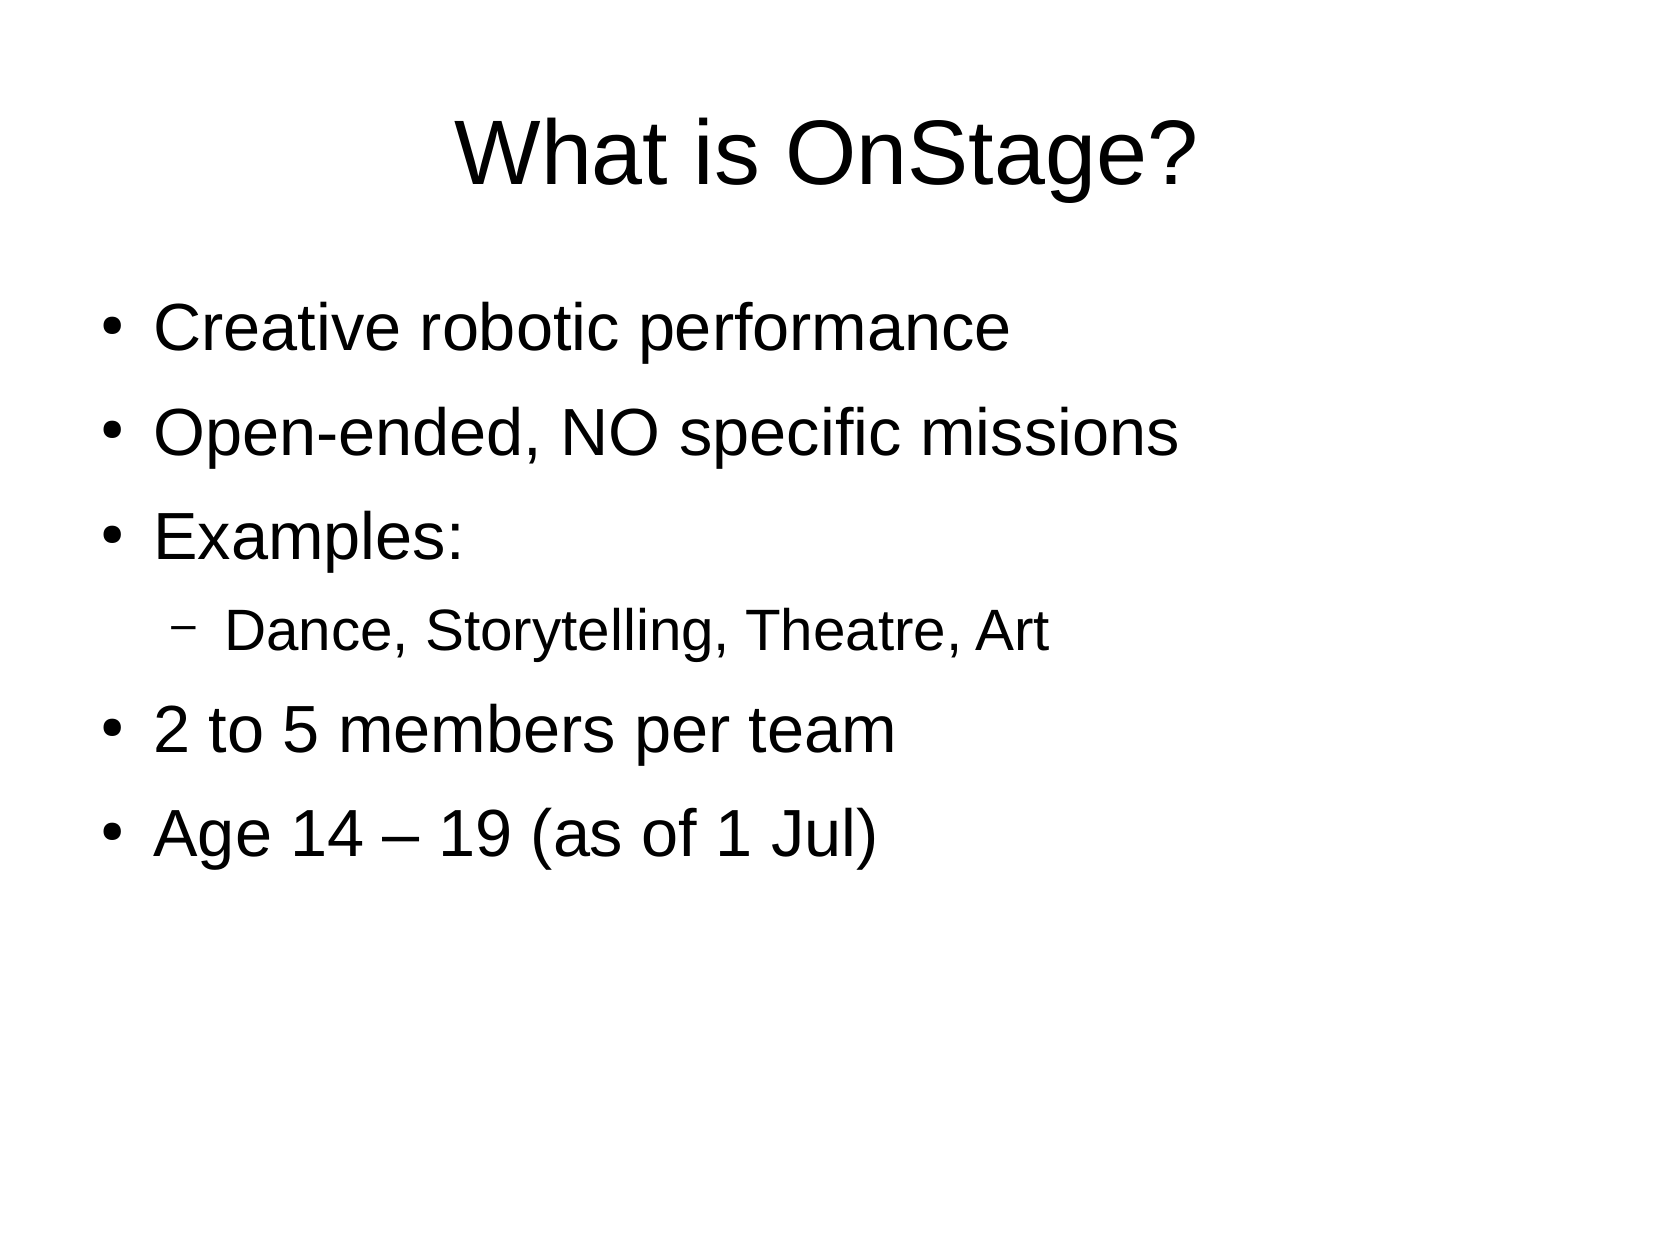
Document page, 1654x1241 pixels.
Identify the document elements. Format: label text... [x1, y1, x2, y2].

title What is OnStage? [82, 49, 1571, 257]
list Creative robotic performance Open-ended, NO specific missions Examples: Dance, Storytelling, Theatre, Art 2 to 5 members per team Age 14 – 19 (as of 1 Jul) [82, 290, 1571, 1010]
